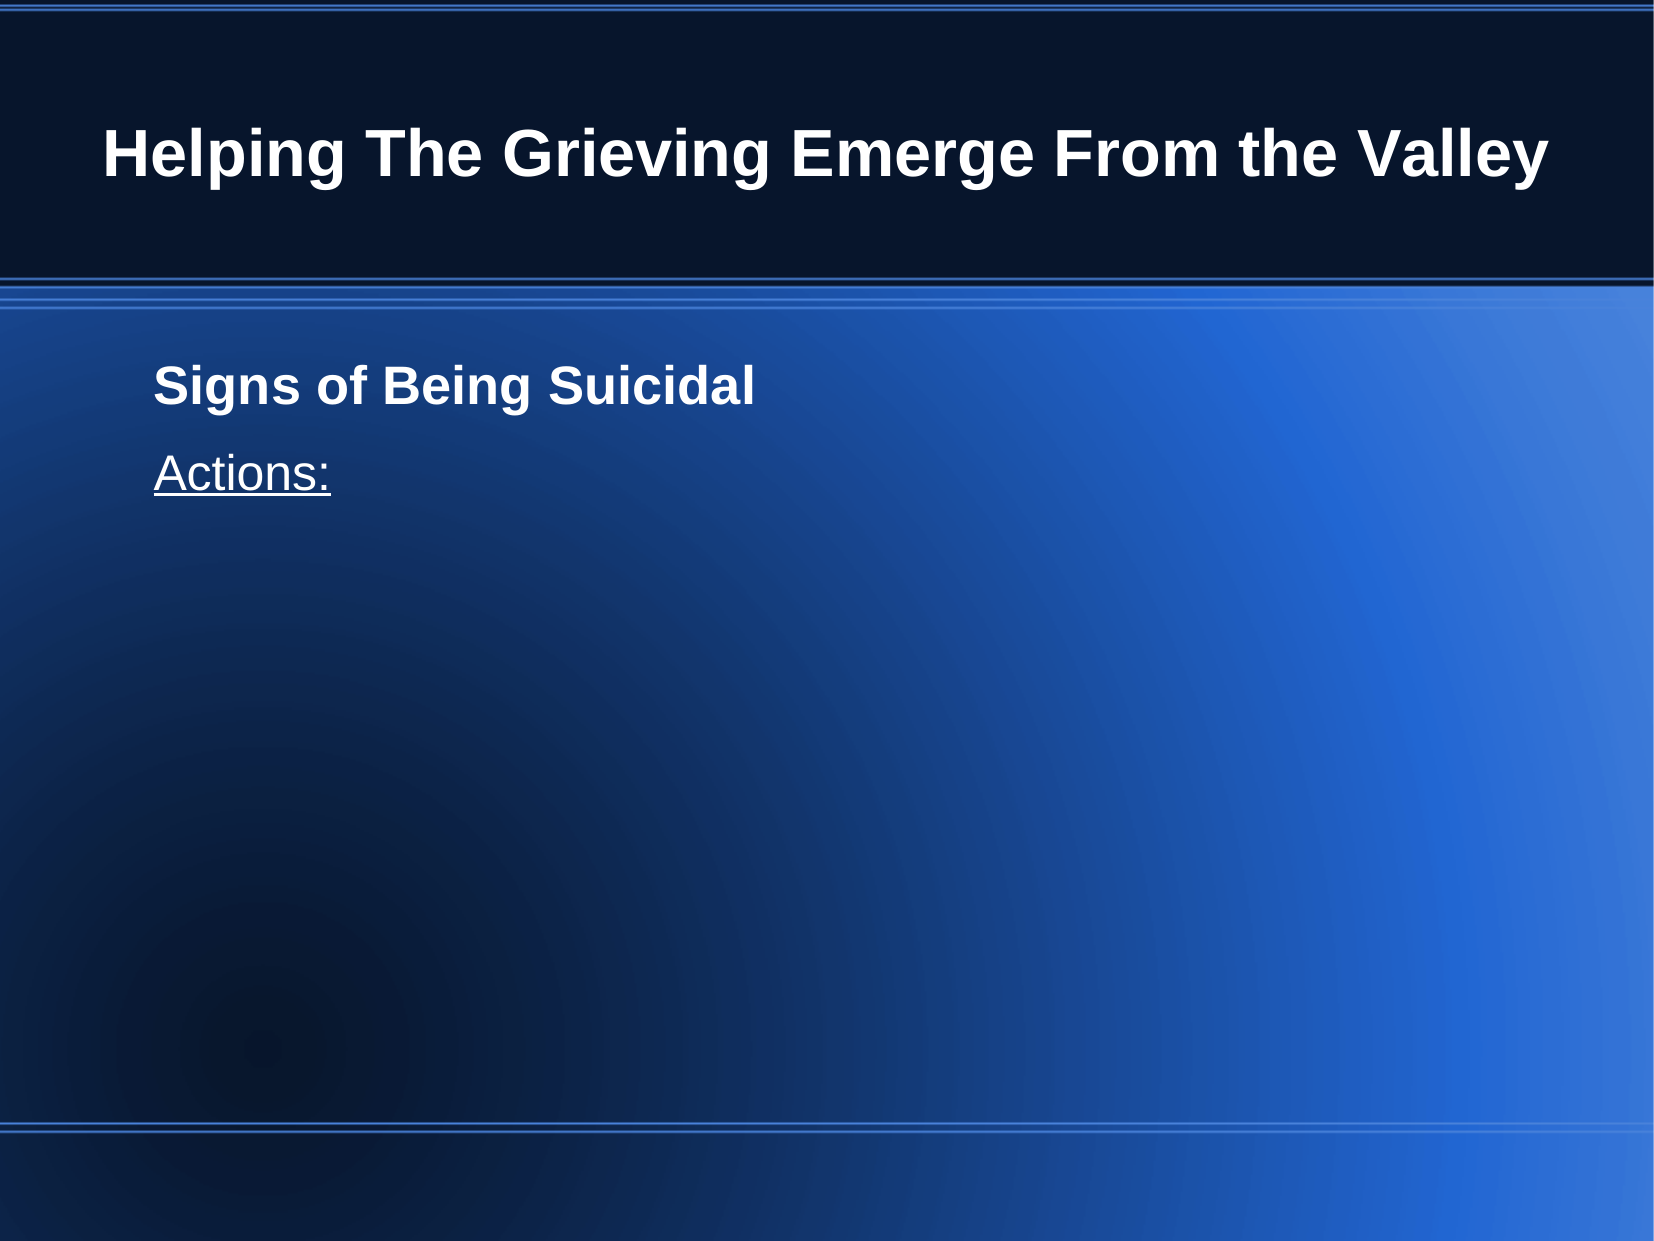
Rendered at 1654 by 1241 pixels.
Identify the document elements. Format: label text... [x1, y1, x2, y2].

list Signs of Being Suicidal Actions: [82, 355, 1571, 1058]
picture [0, 0, 1654, 1241]
title Helping The Grieving Emerge From the Valley [82, 49, 1571, 257]
